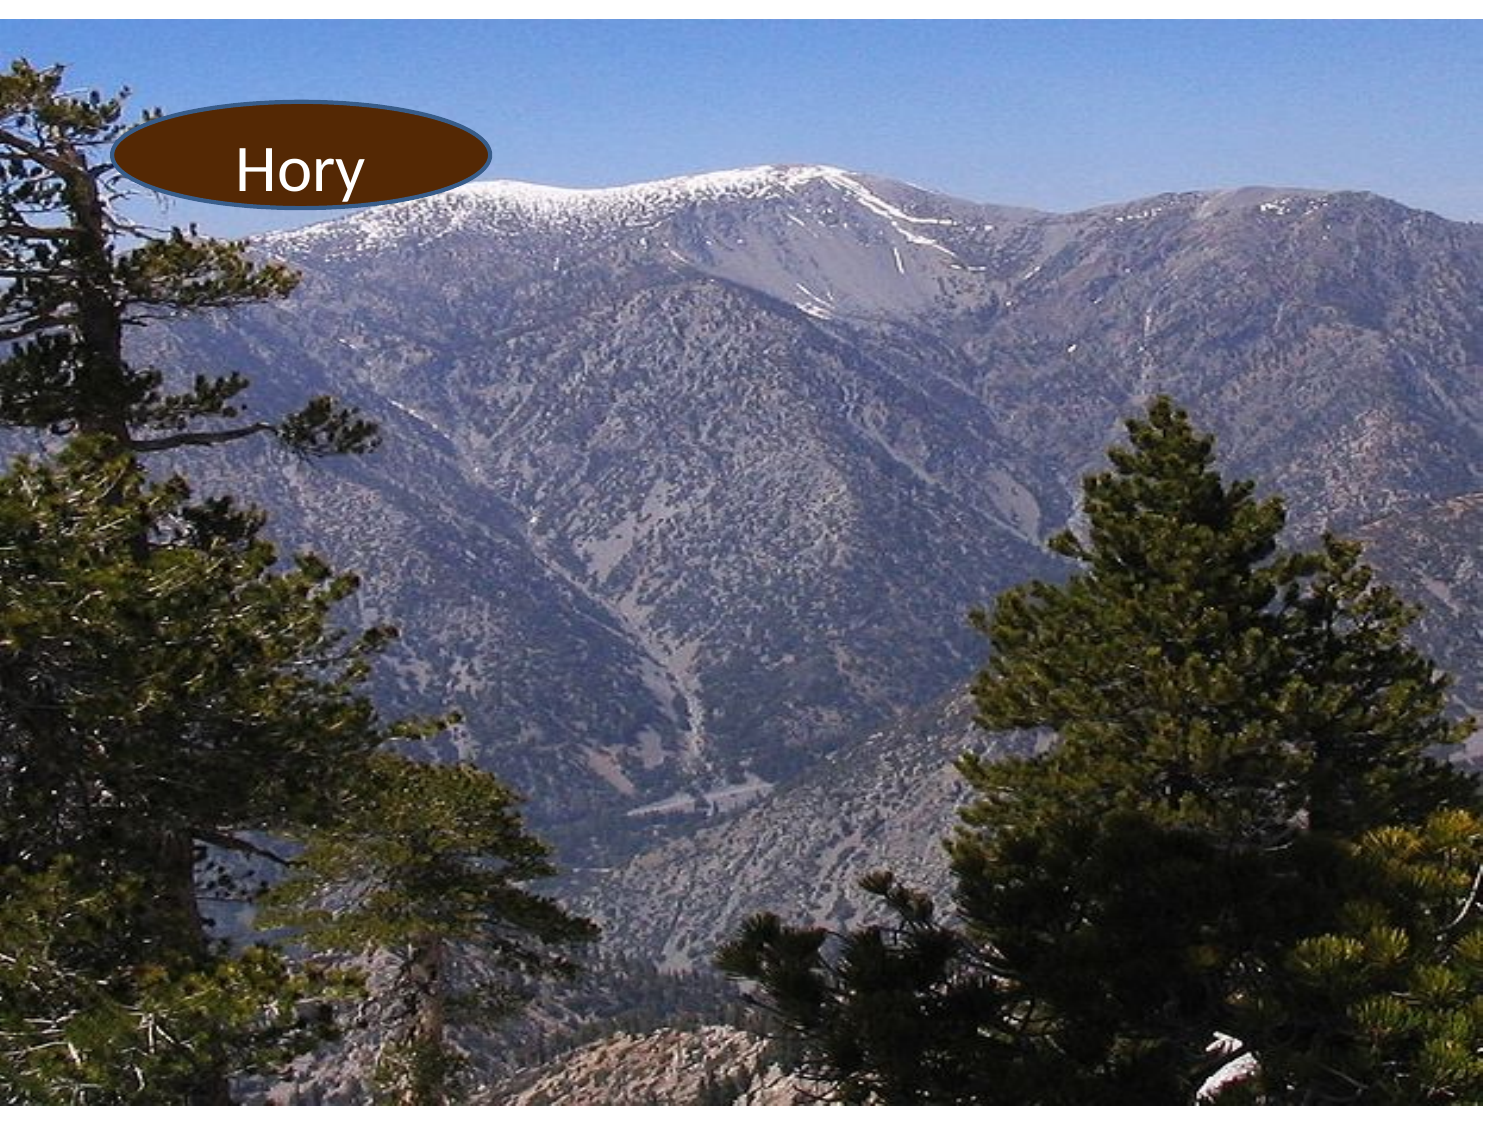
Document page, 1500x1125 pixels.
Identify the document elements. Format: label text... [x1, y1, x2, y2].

text_box Hory [112, 101, 491, 209]
picture [0, 19, 1483, 1106]
